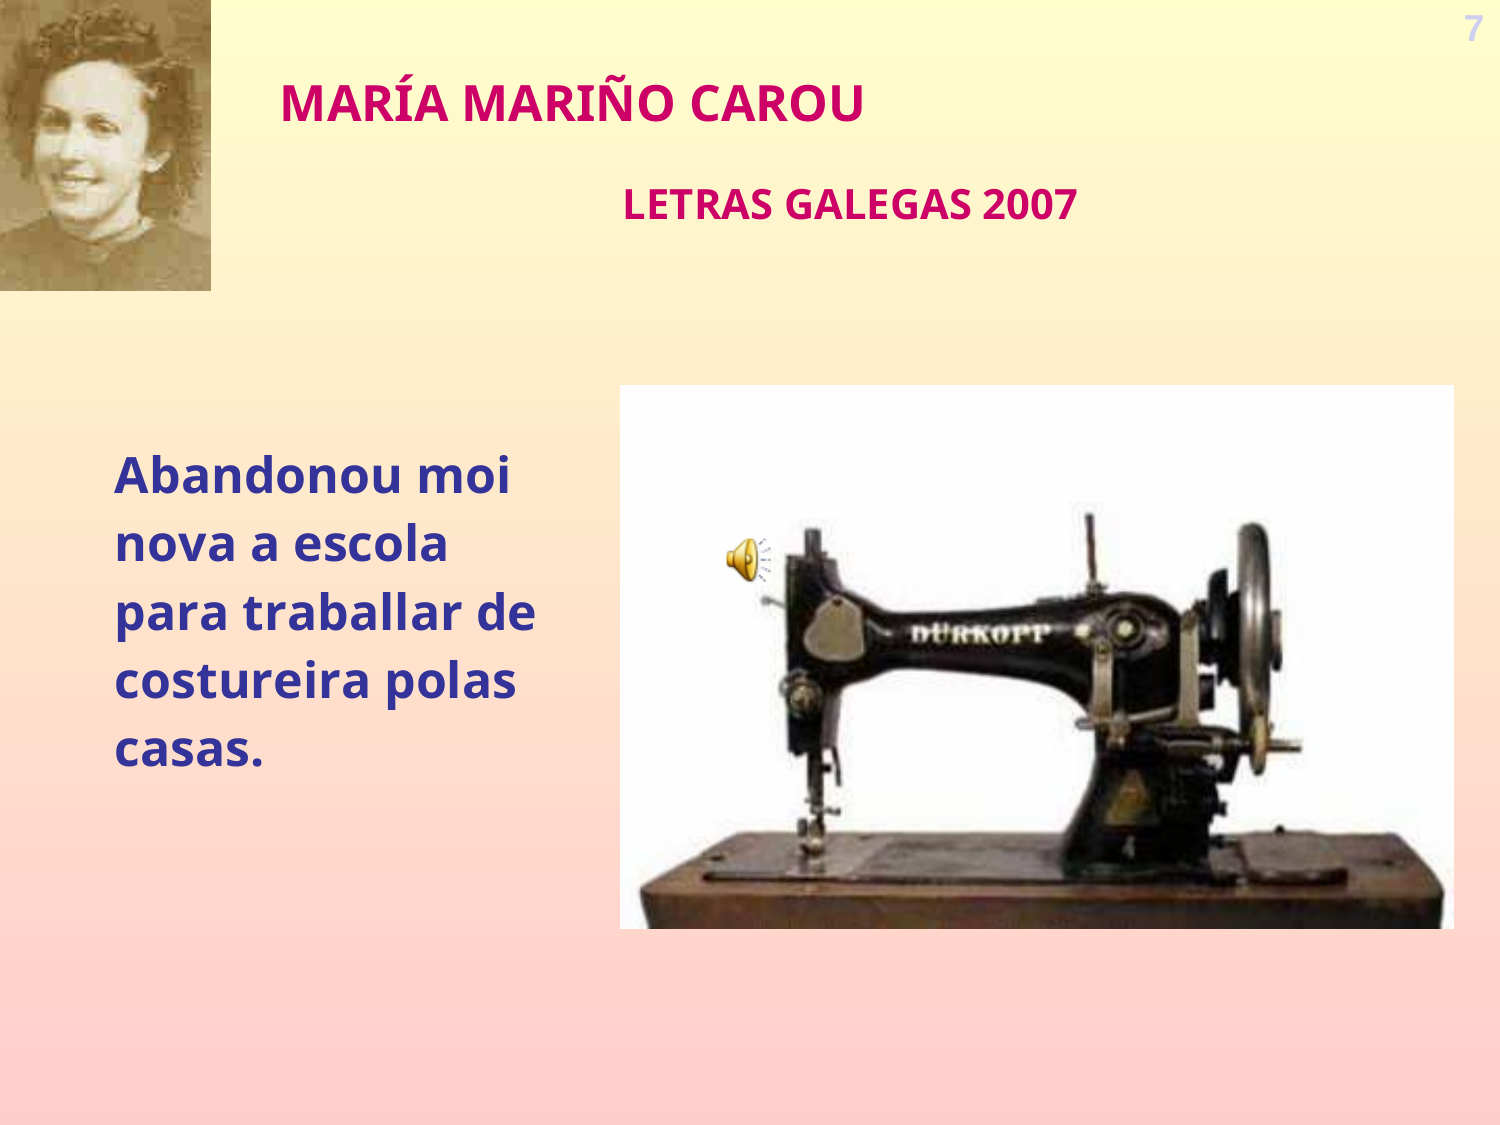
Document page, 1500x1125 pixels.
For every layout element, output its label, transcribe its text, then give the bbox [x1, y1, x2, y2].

picture [0, 0, 211, 291]
text_box LETRAS GALEGAS 2007 [608, 166, 1247, 240]
text_box 7 [1448, 0, 1500, 58]
text_box Abandonou moi nova a escola para traballar de costureira polas casas. [100, 432, 561, 790]
picture [620, 385, 1454, 929]
text_box MARÍA MARIÑO CAROU [265, 60, 975, 145]
